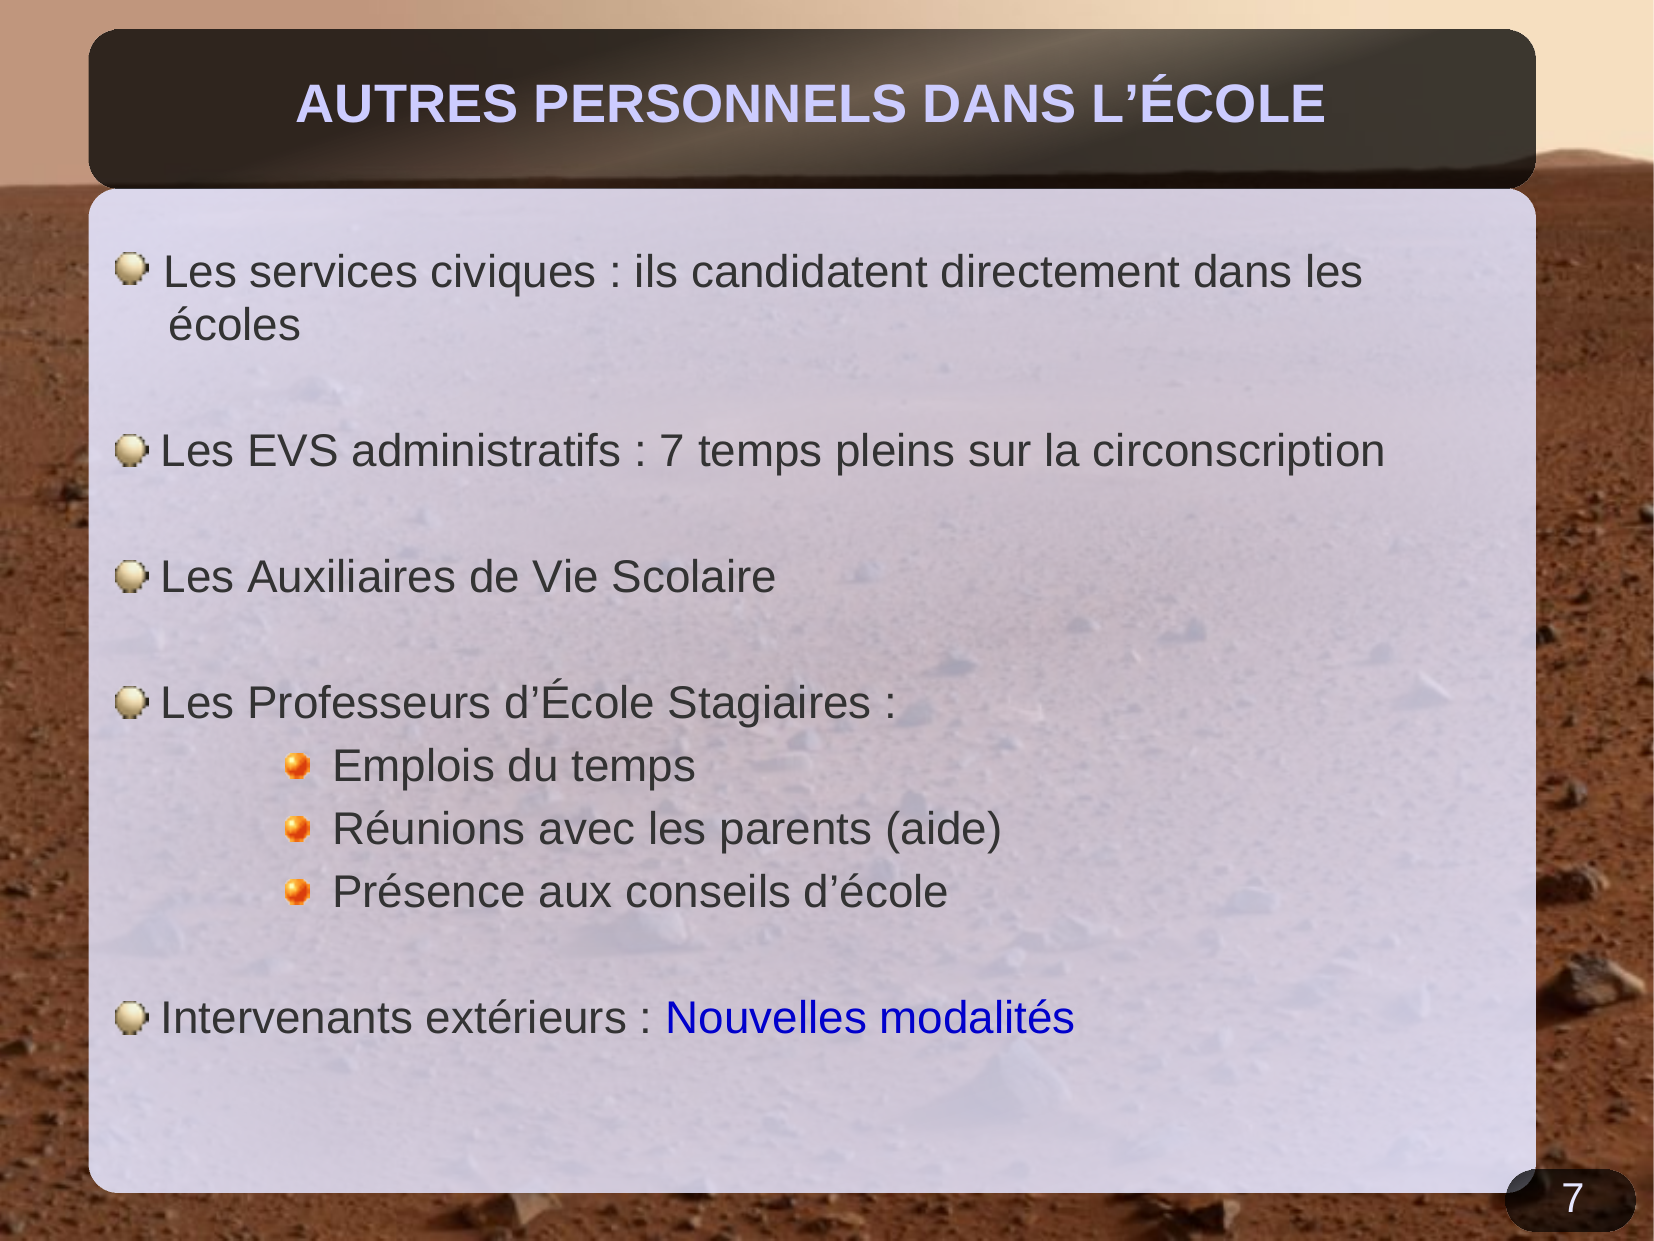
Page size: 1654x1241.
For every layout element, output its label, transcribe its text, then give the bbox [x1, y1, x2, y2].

picture [0, 0, 1654, 1241]
list Les services civiques : ils candidatent directement dans les écoles Les EVS administratifs : 7 temps pleins sur la circonscription Les Auxiliaires de Vie Scolaire Les Professeurs d’École Stagiaires : Emplois du temps Réunions avec les parents (aide) Présence aux conseils d’école Intervenants extérieurs : Nouvelles modalités [115, 238, 1474, 1184]
title AUTRES PERSONNELS DANS L’ÉCOLE [118, 59, 1506, 148]
